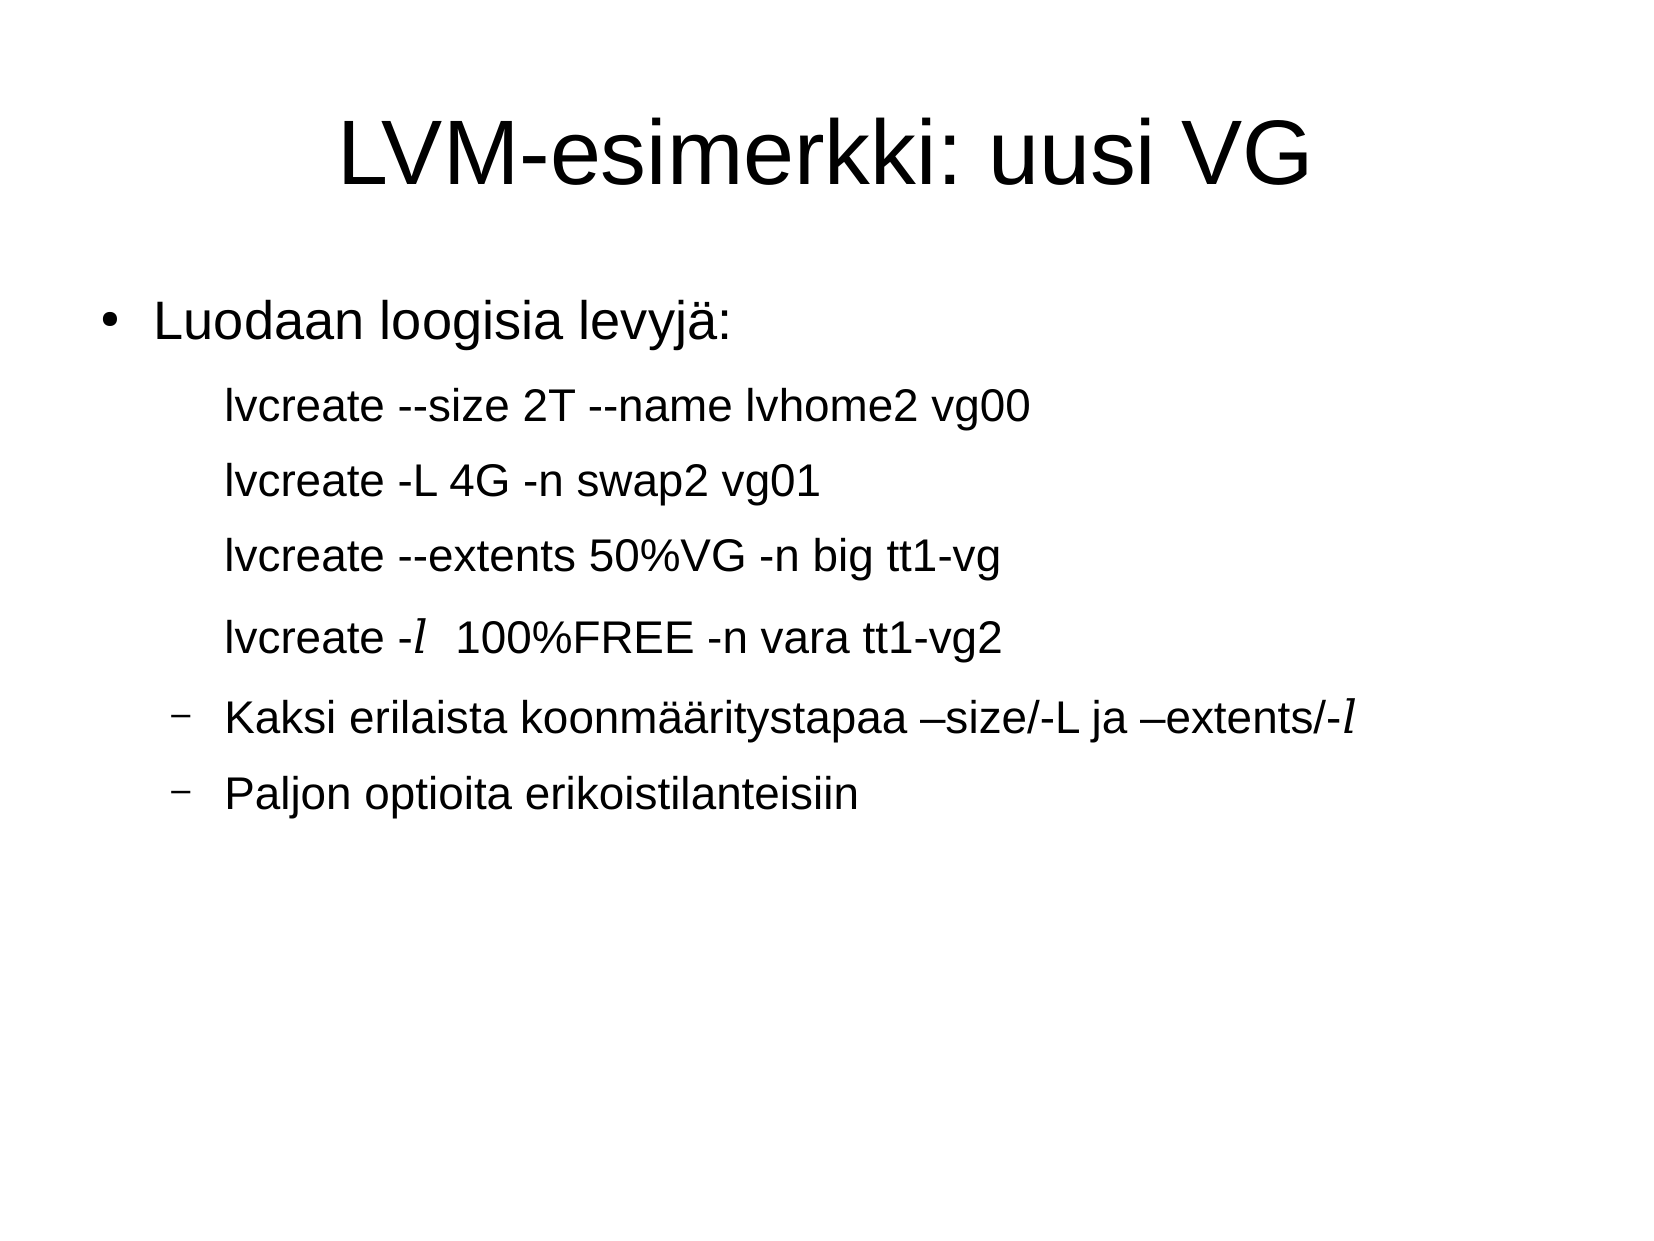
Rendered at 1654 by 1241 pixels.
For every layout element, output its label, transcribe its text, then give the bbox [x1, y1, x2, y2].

title LVM-esimerkki: uusi VG [82, 49, 1571, 257]
list Luodaan loogisia levyjä: lvcreate --size 2T --name lvhome2 vg00 lvcreate -L 4G -n swap2 vg01 lvcreate --extents 50%VG -n big tt1-vg lvcreate -l 100%FREE -n vara tt1-vg2 Kaksi erilaista koonmääritystapaa –size/-L ja –extents/-l Paljon optioita erikoistilanteisiin [82, 290, 1571, 1010]
